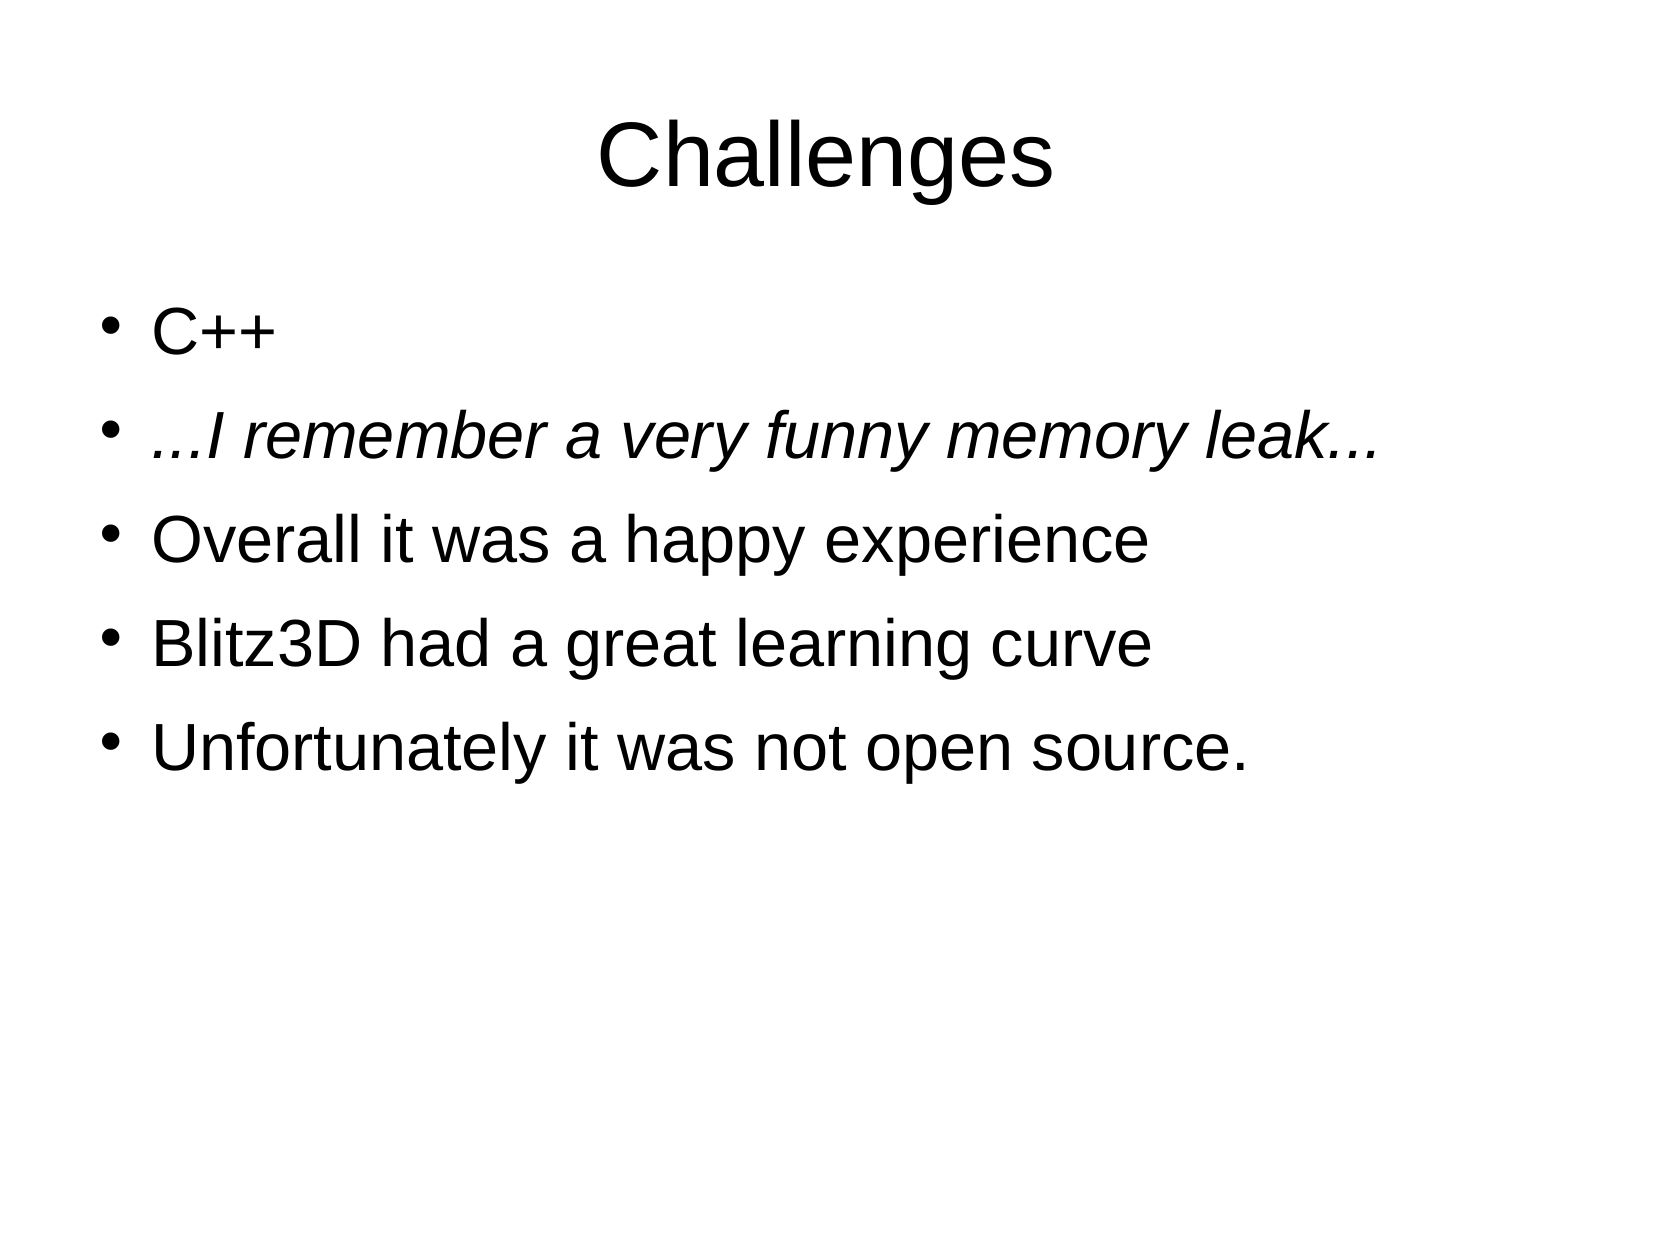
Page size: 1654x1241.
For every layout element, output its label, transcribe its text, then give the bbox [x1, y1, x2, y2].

title Challenges [82, 49, 1571, 257]
list C++ ...I remember a very funny memory leak... Overall it was a happy experience Blitz3D had a great learning curve Unfortunately it was not open source. [82, 290, 1571, 1109]
